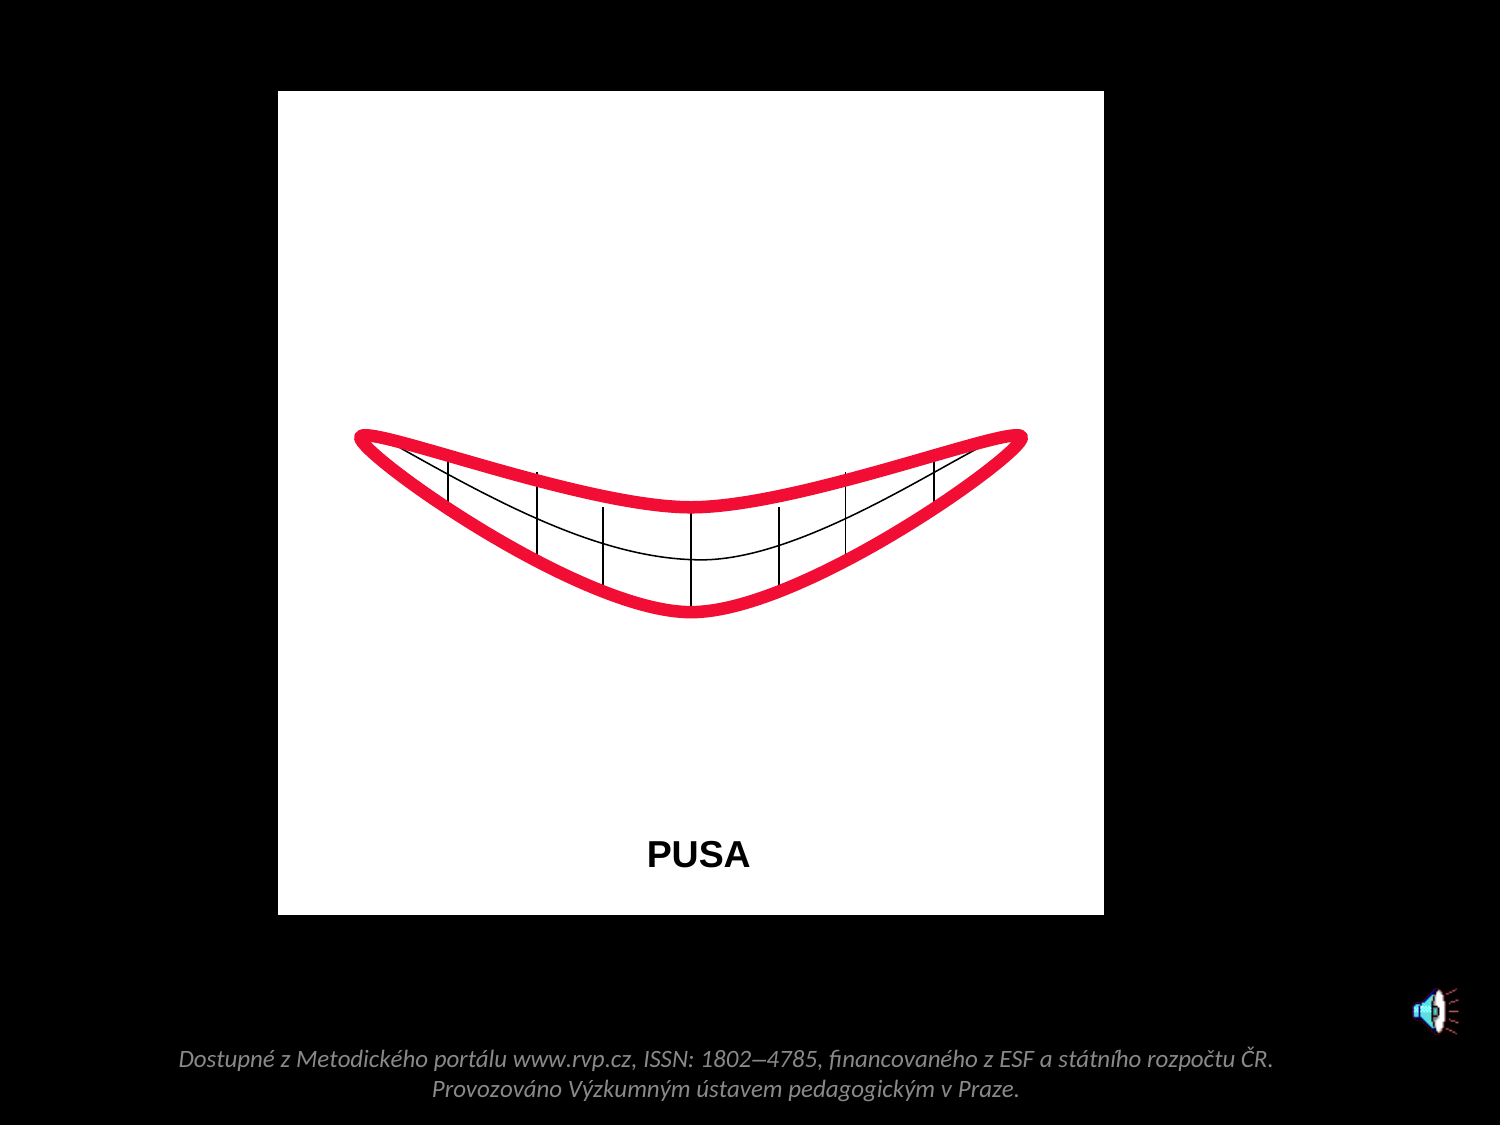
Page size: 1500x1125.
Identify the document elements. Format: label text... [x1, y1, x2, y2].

picture [1411, 987, 1462, 1038]
text_box [277, 90, 1105, 916]
text_box Dostupné z Metodického portálu www.rvp.cz, ISSN: 1802–4785, financovaného z ESF a státního rozpočtu ČR. Provozováno Výzkumným ústavem pedagogickým v Praze. [105, 1042, 1348, 1103]
text_box PUSA [632, 822, 766, 883]
